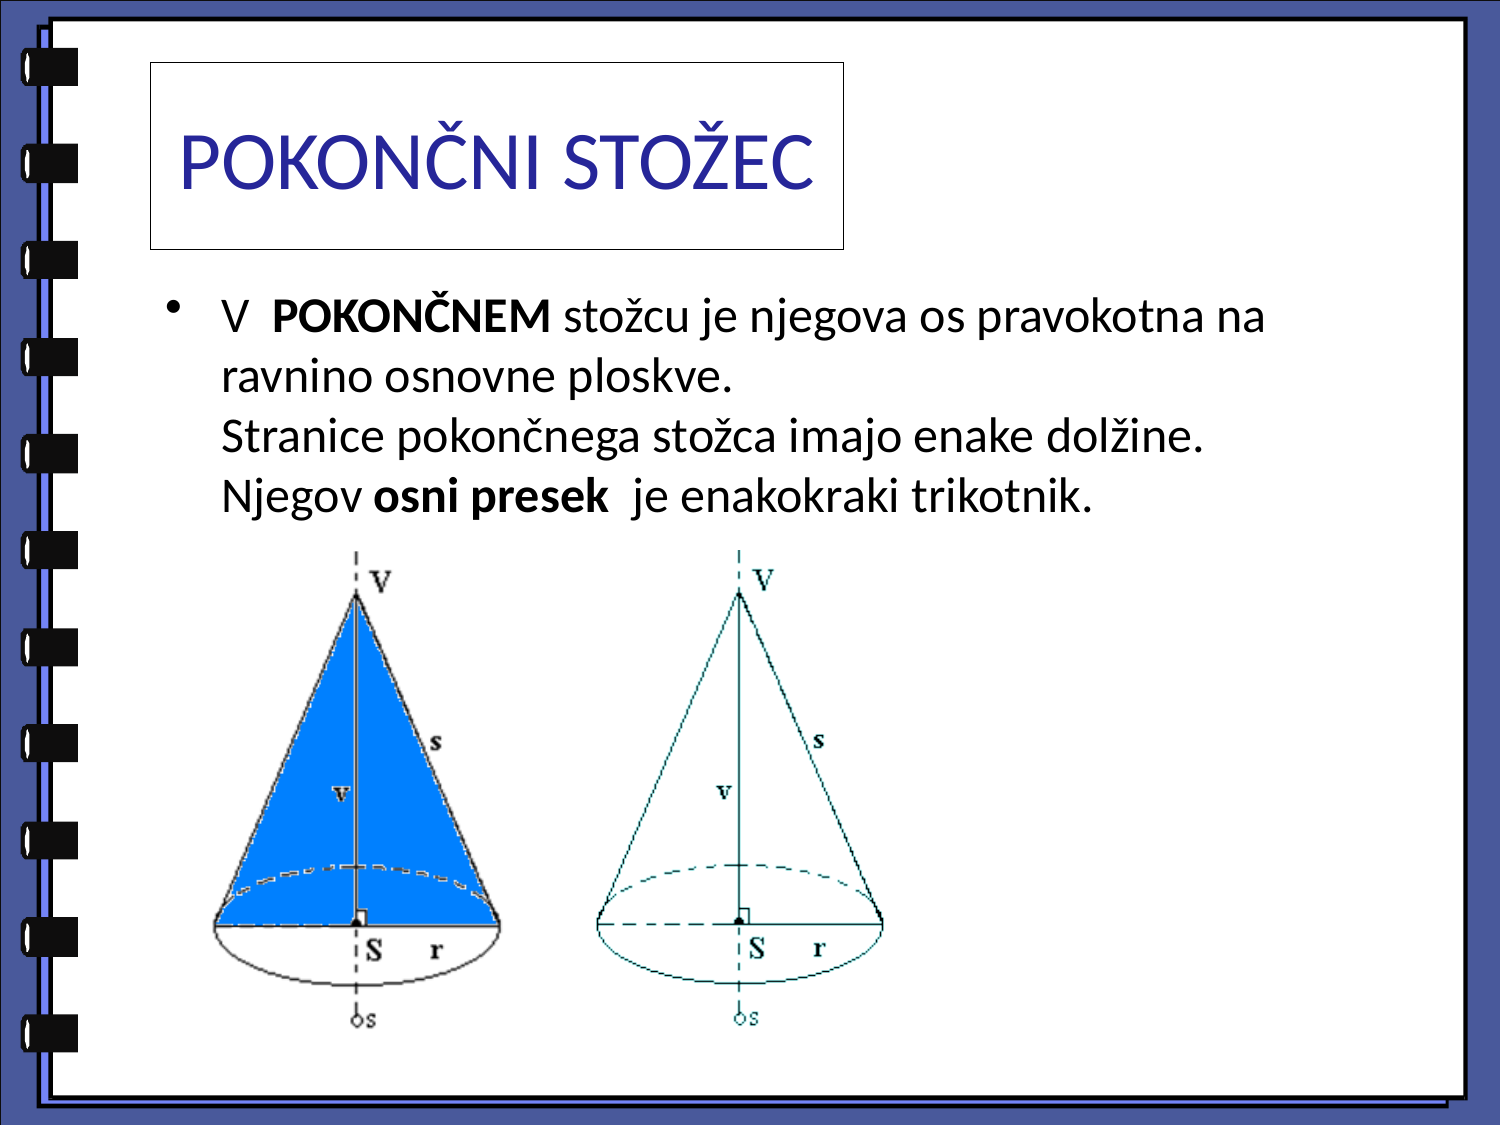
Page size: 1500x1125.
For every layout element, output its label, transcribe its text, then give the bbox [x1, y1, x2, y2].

picture [585, 550, 892, 1032]
picture [199, 550, 526, 1051]
title POKONČNI STOŽEC [150, 62, 844, 250]
list V POKONČNEM stožcu je njegova os pravokotna na ravnino osnovne ploskve. Stranice pokončnega stožca imajo enake dolžine. Njegov osni presek je enakokraki trikotnik. [150, 275, 1413, 1063]
